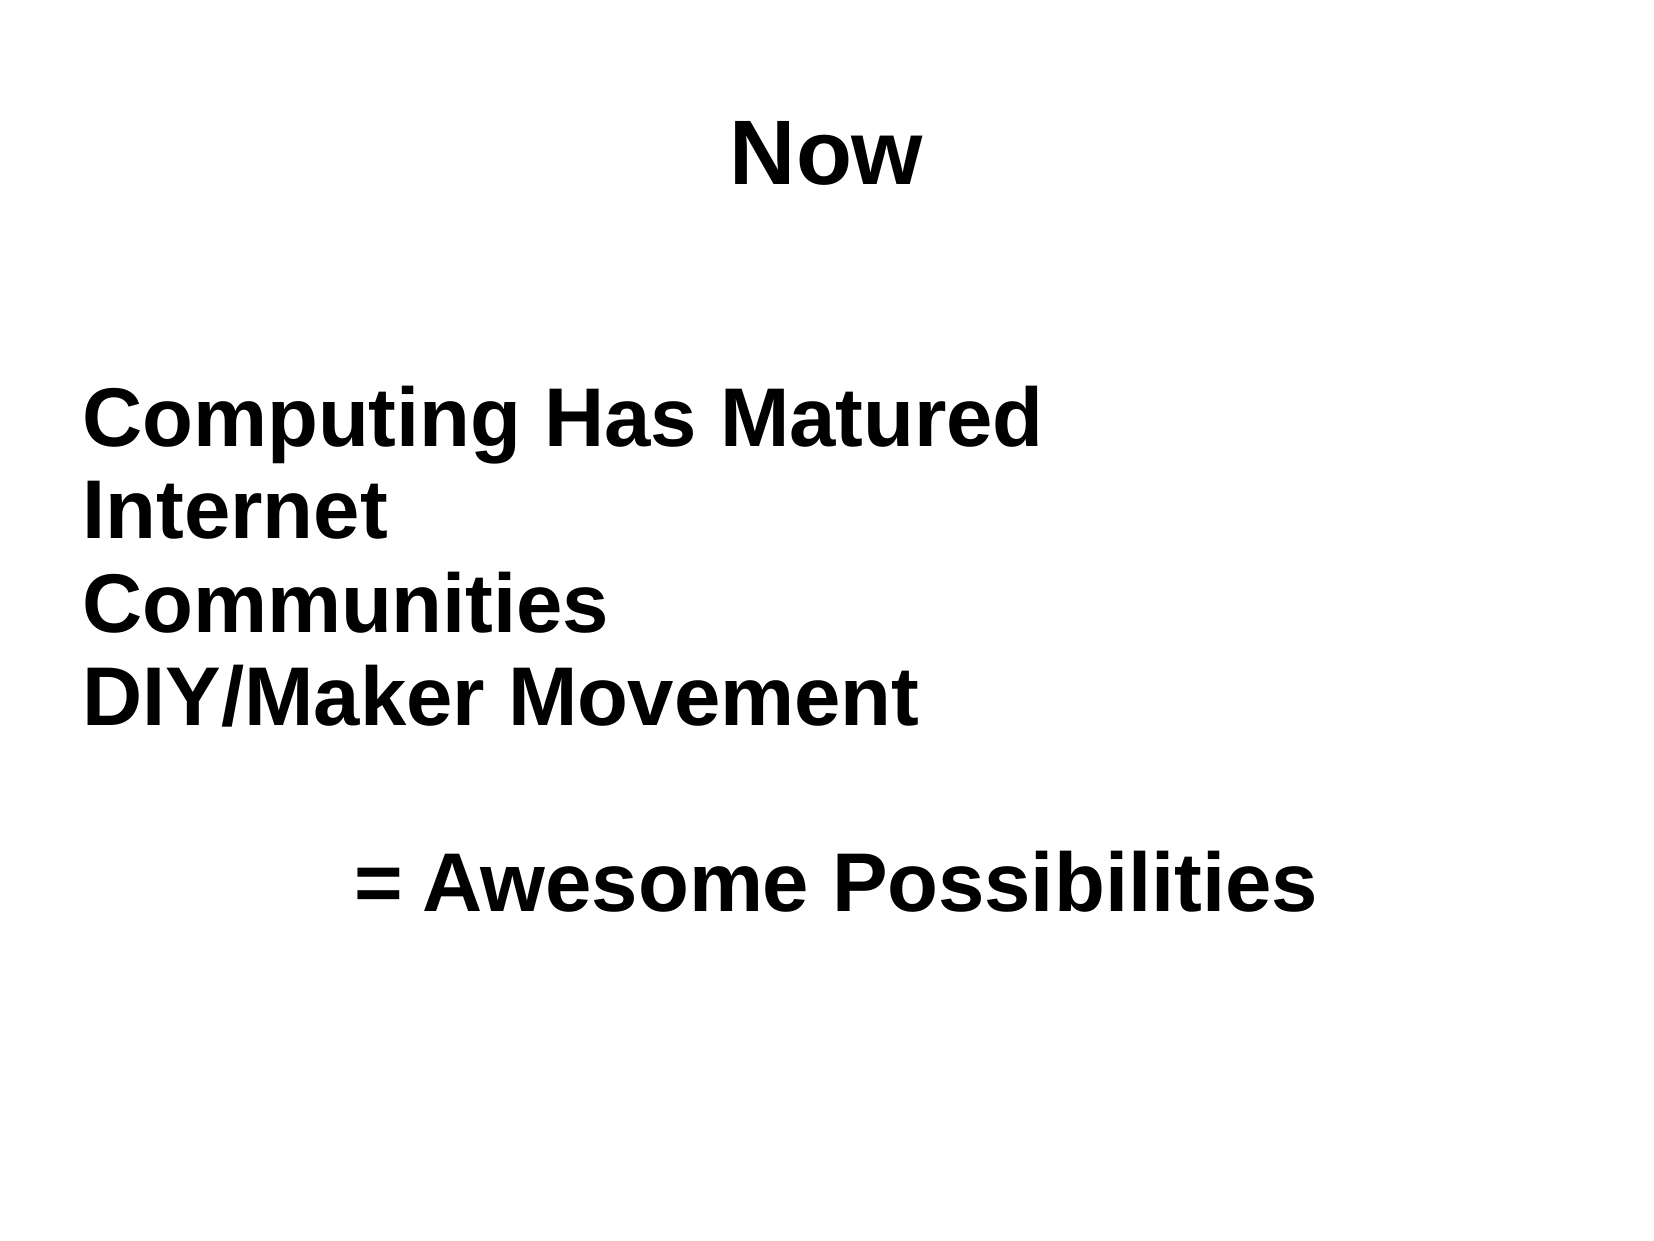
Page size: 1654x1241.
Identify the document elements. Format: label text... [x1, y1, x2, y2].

title Now [82, 49, 1571, 257]
subtitle Computing Has Matured Internet Communities DIY/Maker Movement = Awesome Possibilities [82, 290, 1571, 1010]
